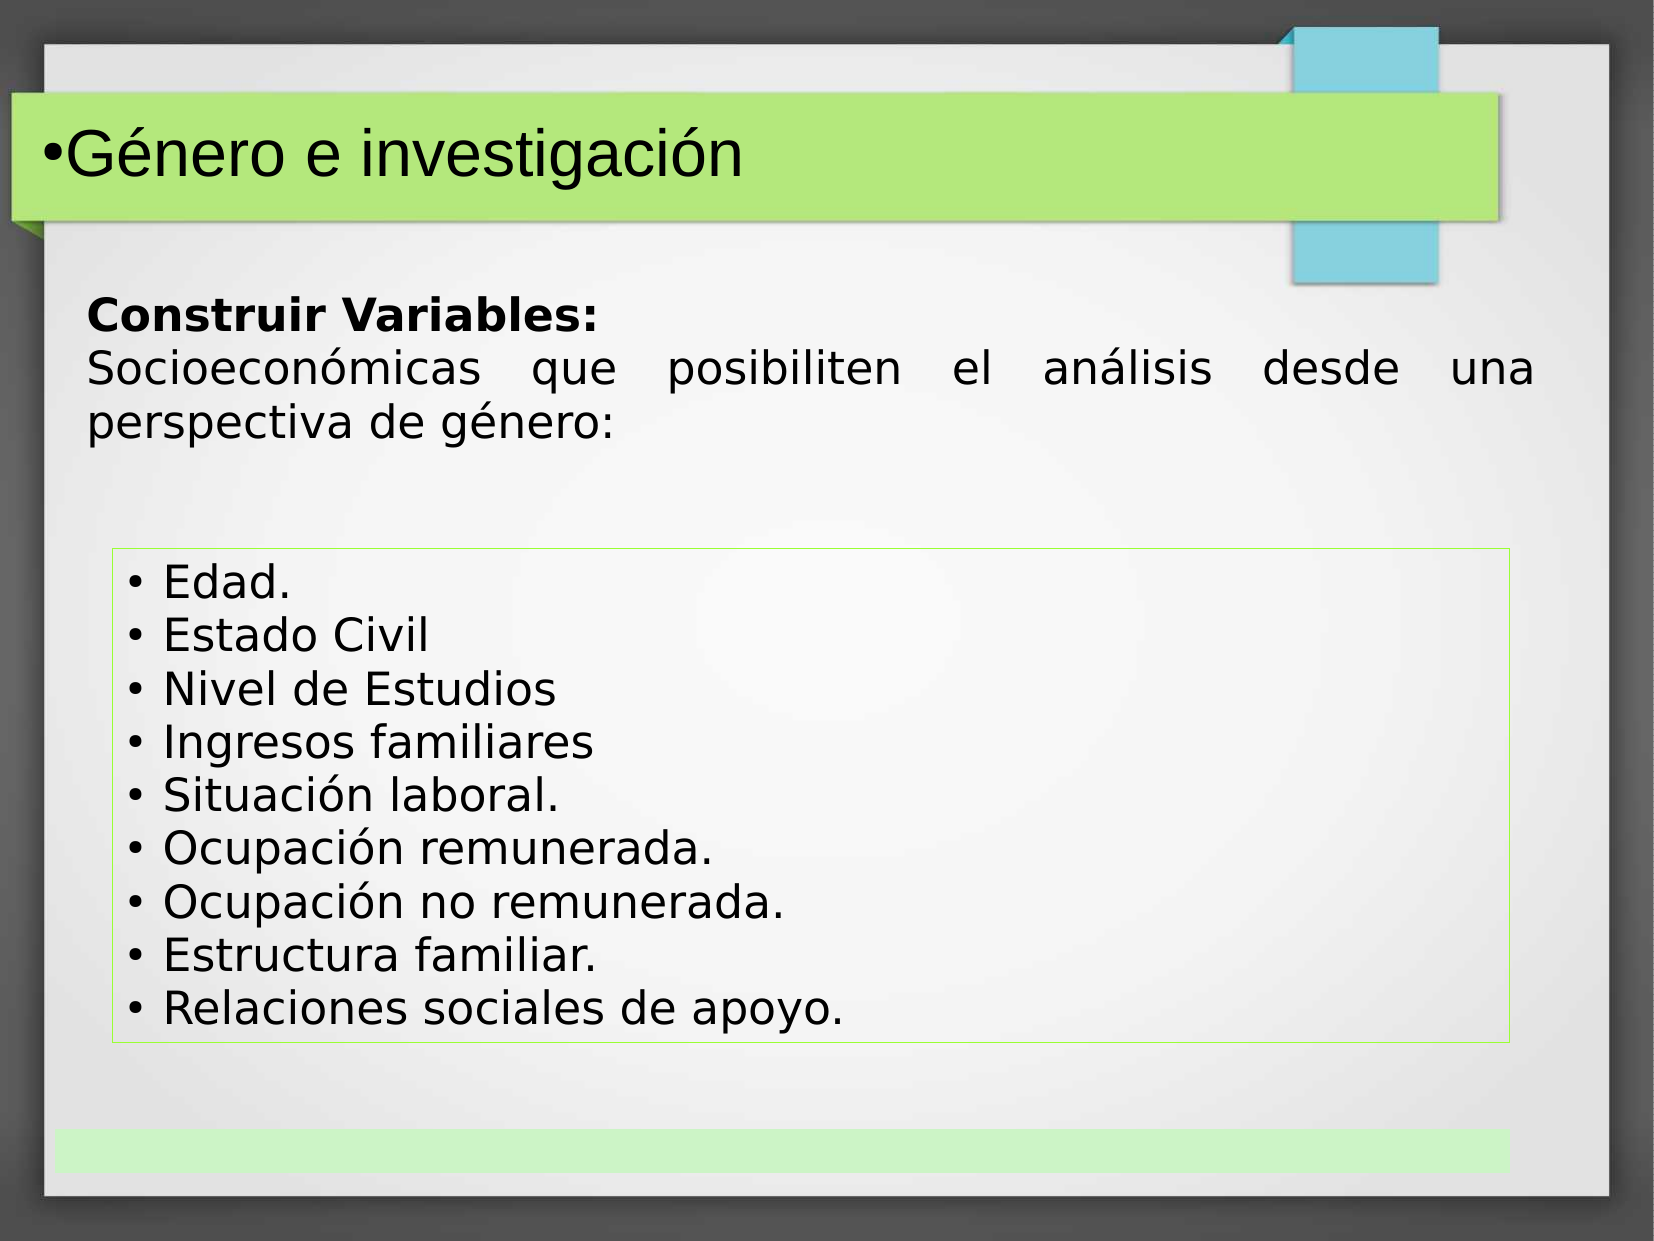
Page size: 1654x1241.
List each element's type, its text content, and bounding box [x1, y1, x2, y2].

text_box Edad. Estado Civil Nivel de Estudios Ingresos familiares Situación laboral. Ocupación remunerada. Ocupación no remunerada. Estructura familiar. Relaciones sociales de apoyo. [112, 548, 1510, 1043]
text_box [55, 1129, 1510, 1173]
text_box Construir Variables: Socioeconómicas que posibiliten el análisis desde una perspectiva de género: [71, 281, 1552, 515]
title Género e investigación [41, 79, 1604, 228]
picture [0, 0, 1654, 1241]
